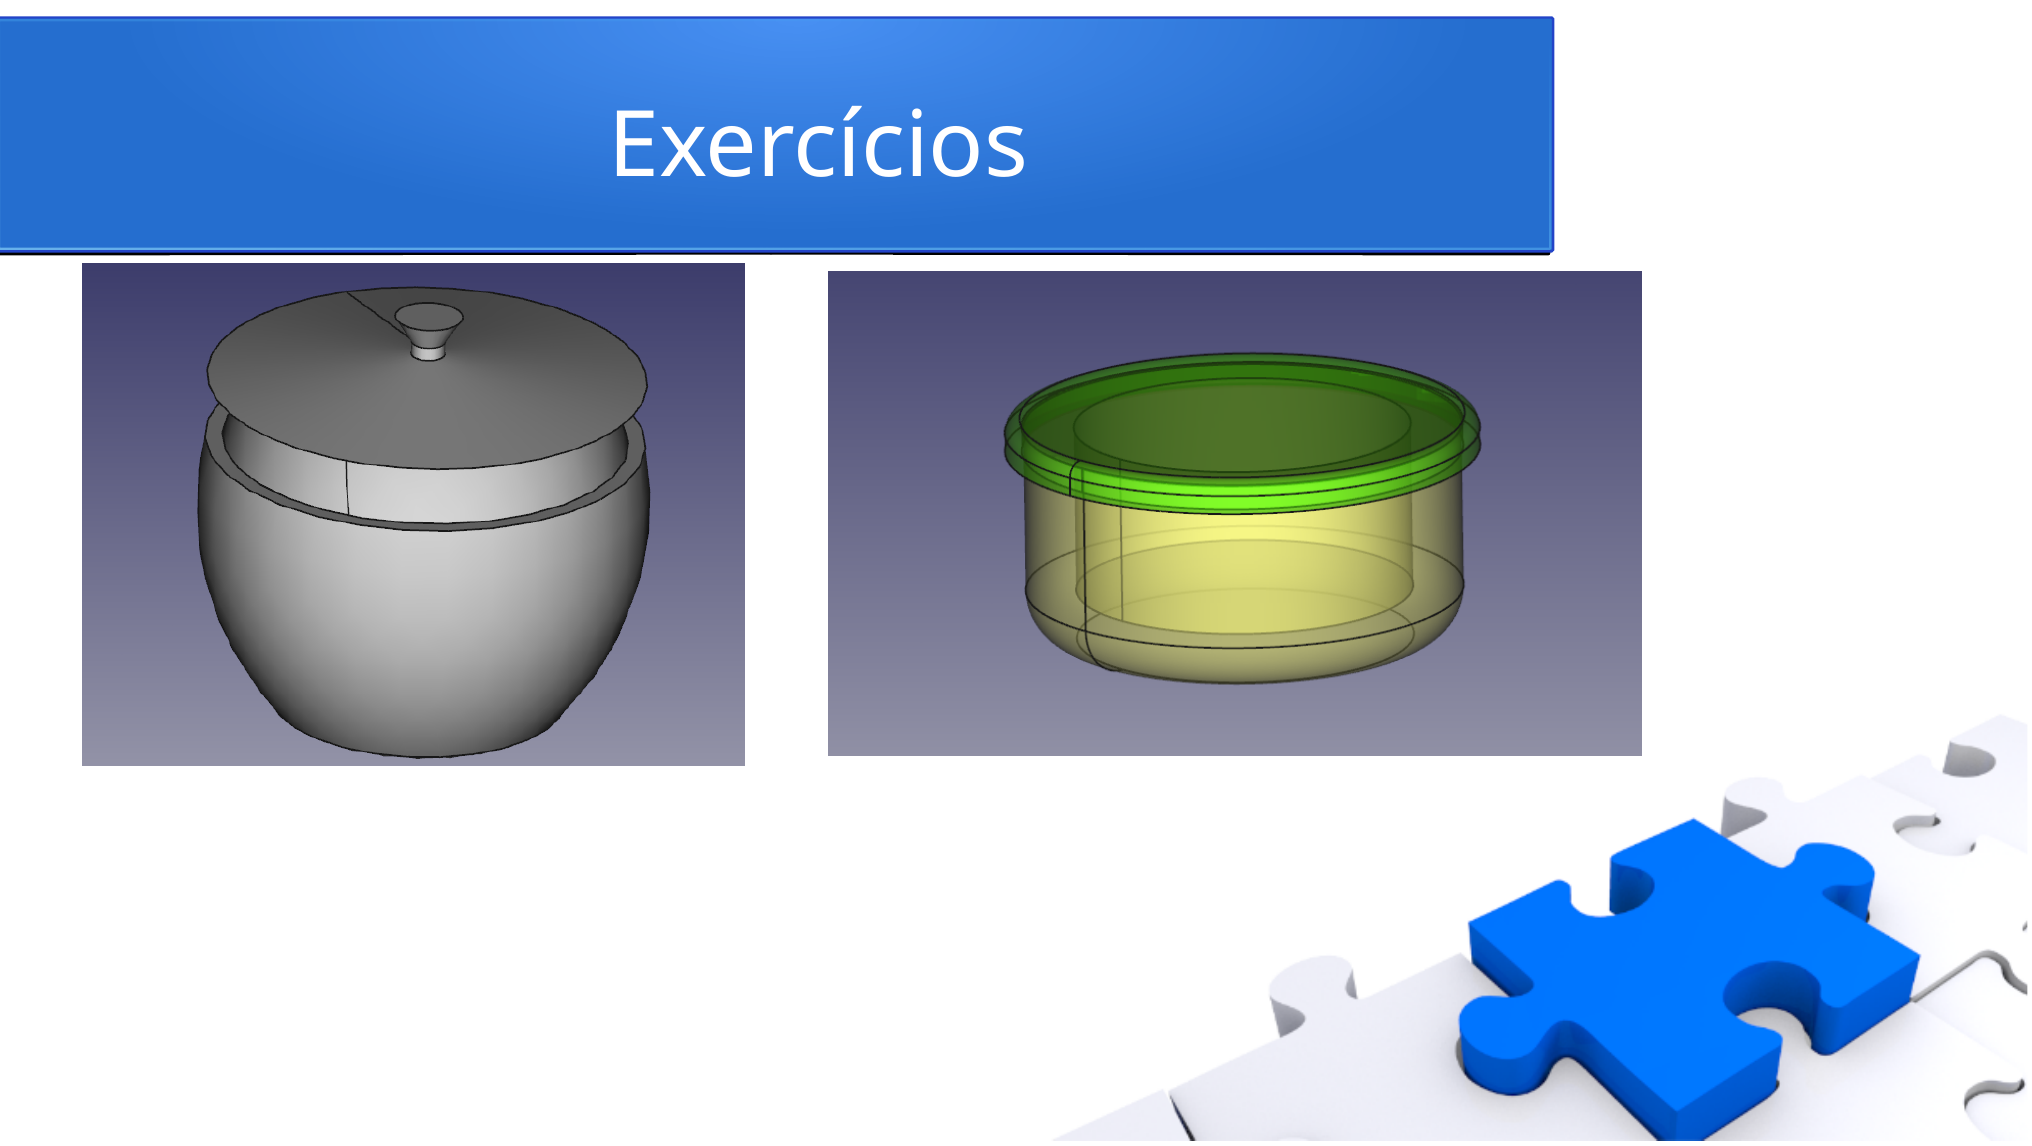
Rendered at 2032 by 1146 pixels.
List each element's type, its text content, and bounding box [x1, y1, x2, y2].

picture [828, 271, 2028, 1141]
picture [82, 263, 745, 766]
title Exercícios [101, 45, 1536, 237]
